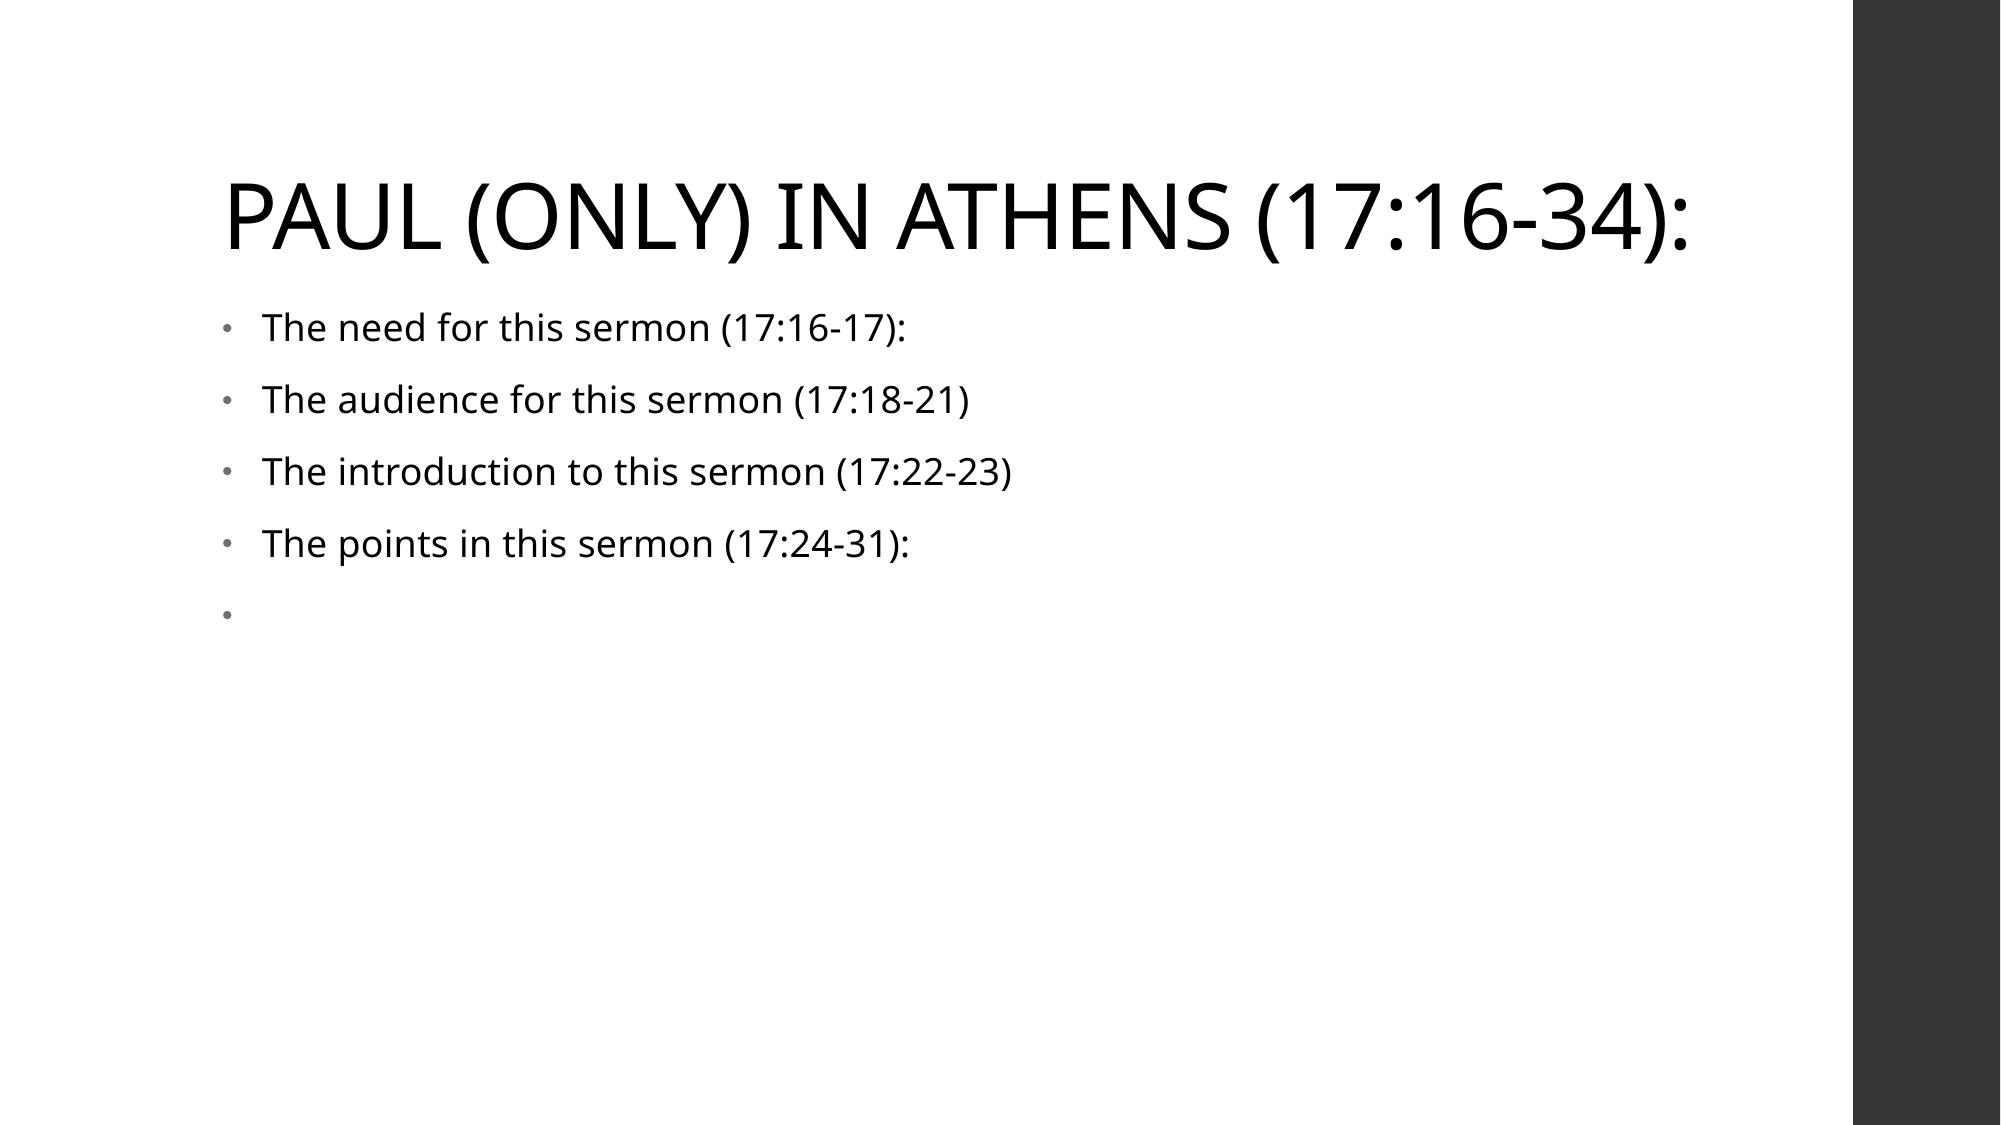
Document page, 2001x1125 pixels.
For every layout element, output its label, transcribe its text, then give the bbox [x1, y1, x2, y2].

title PAUL (ONLY) IN ATHENS (17:16-34): [206, 60, 1797, 278]
list The need for this sermon (17:16-17): The audience for this sermon (17:18-21) The introduction to this sermon (17:22-23) The points in this sermon (17:24-31): [206, 299, 1617, 1014]
